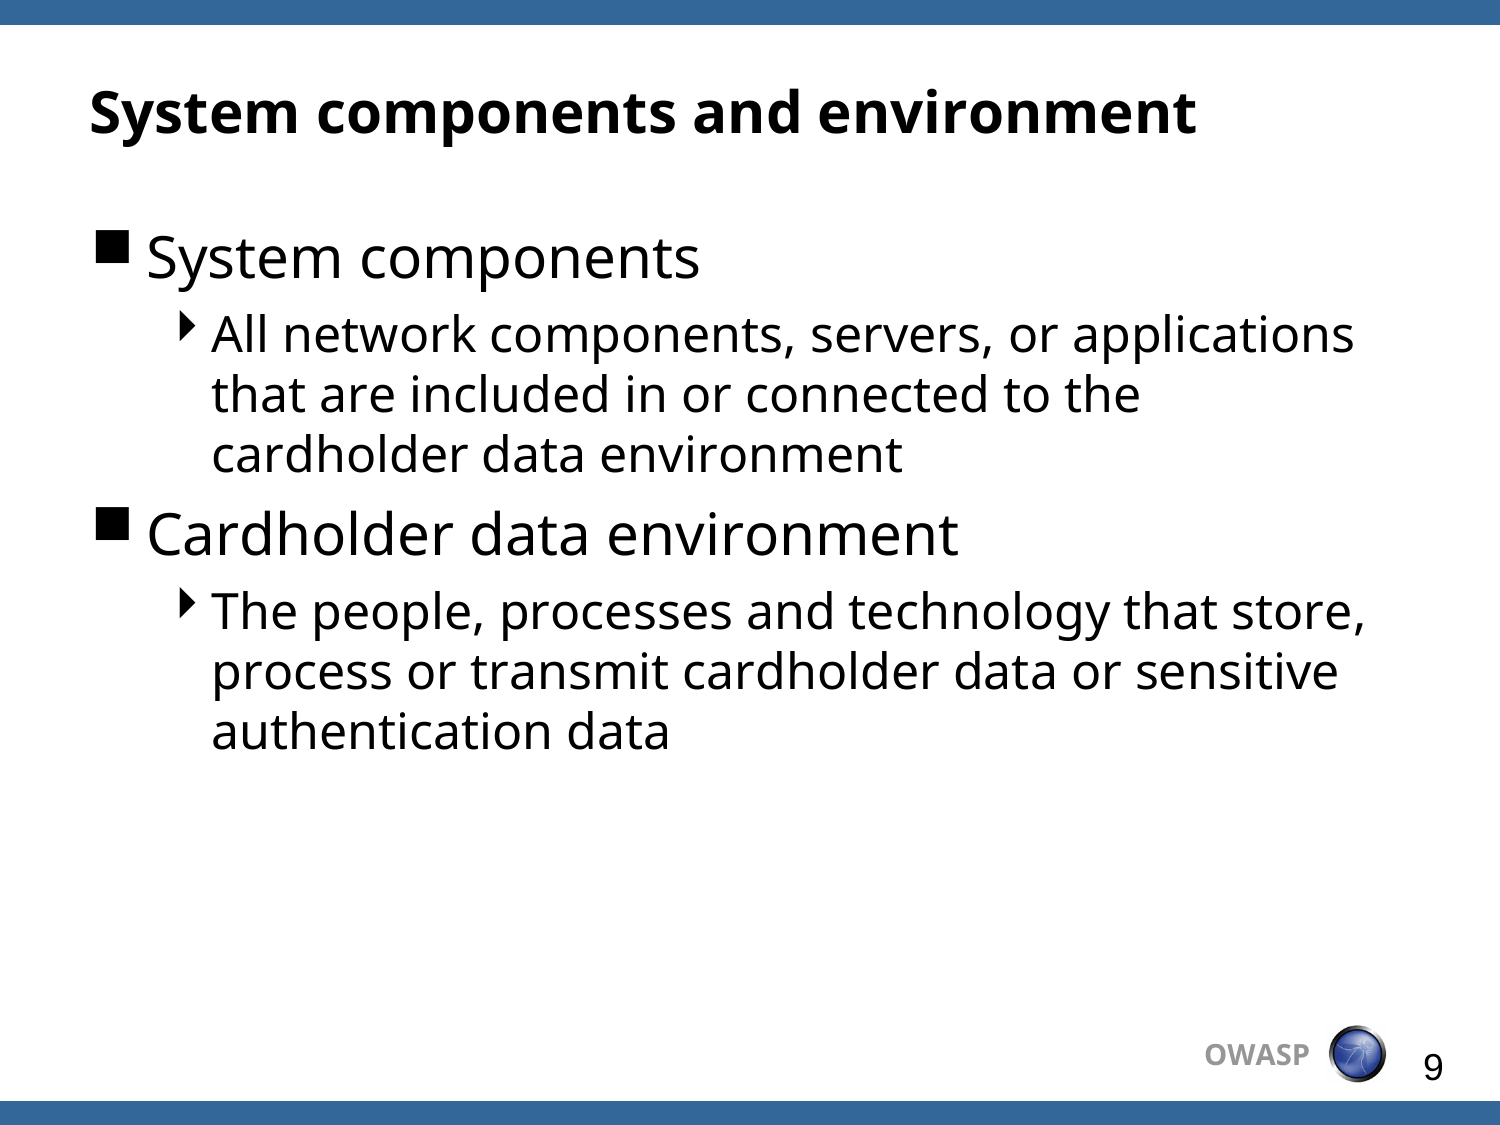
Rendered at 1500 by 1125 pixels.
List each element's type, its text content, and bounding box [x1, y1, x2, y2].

picture [1325, 1024, 1388, 1083]
list System components All network components, servers, or applications that are included in or connected to the cardholder data environment Cardholder data environment The people, processes and technology that store, process or transmit cardholder data or sensitive authentication data [75, 212, 1426, 955]
title System components and environment [75, 32, 1426, 189]
